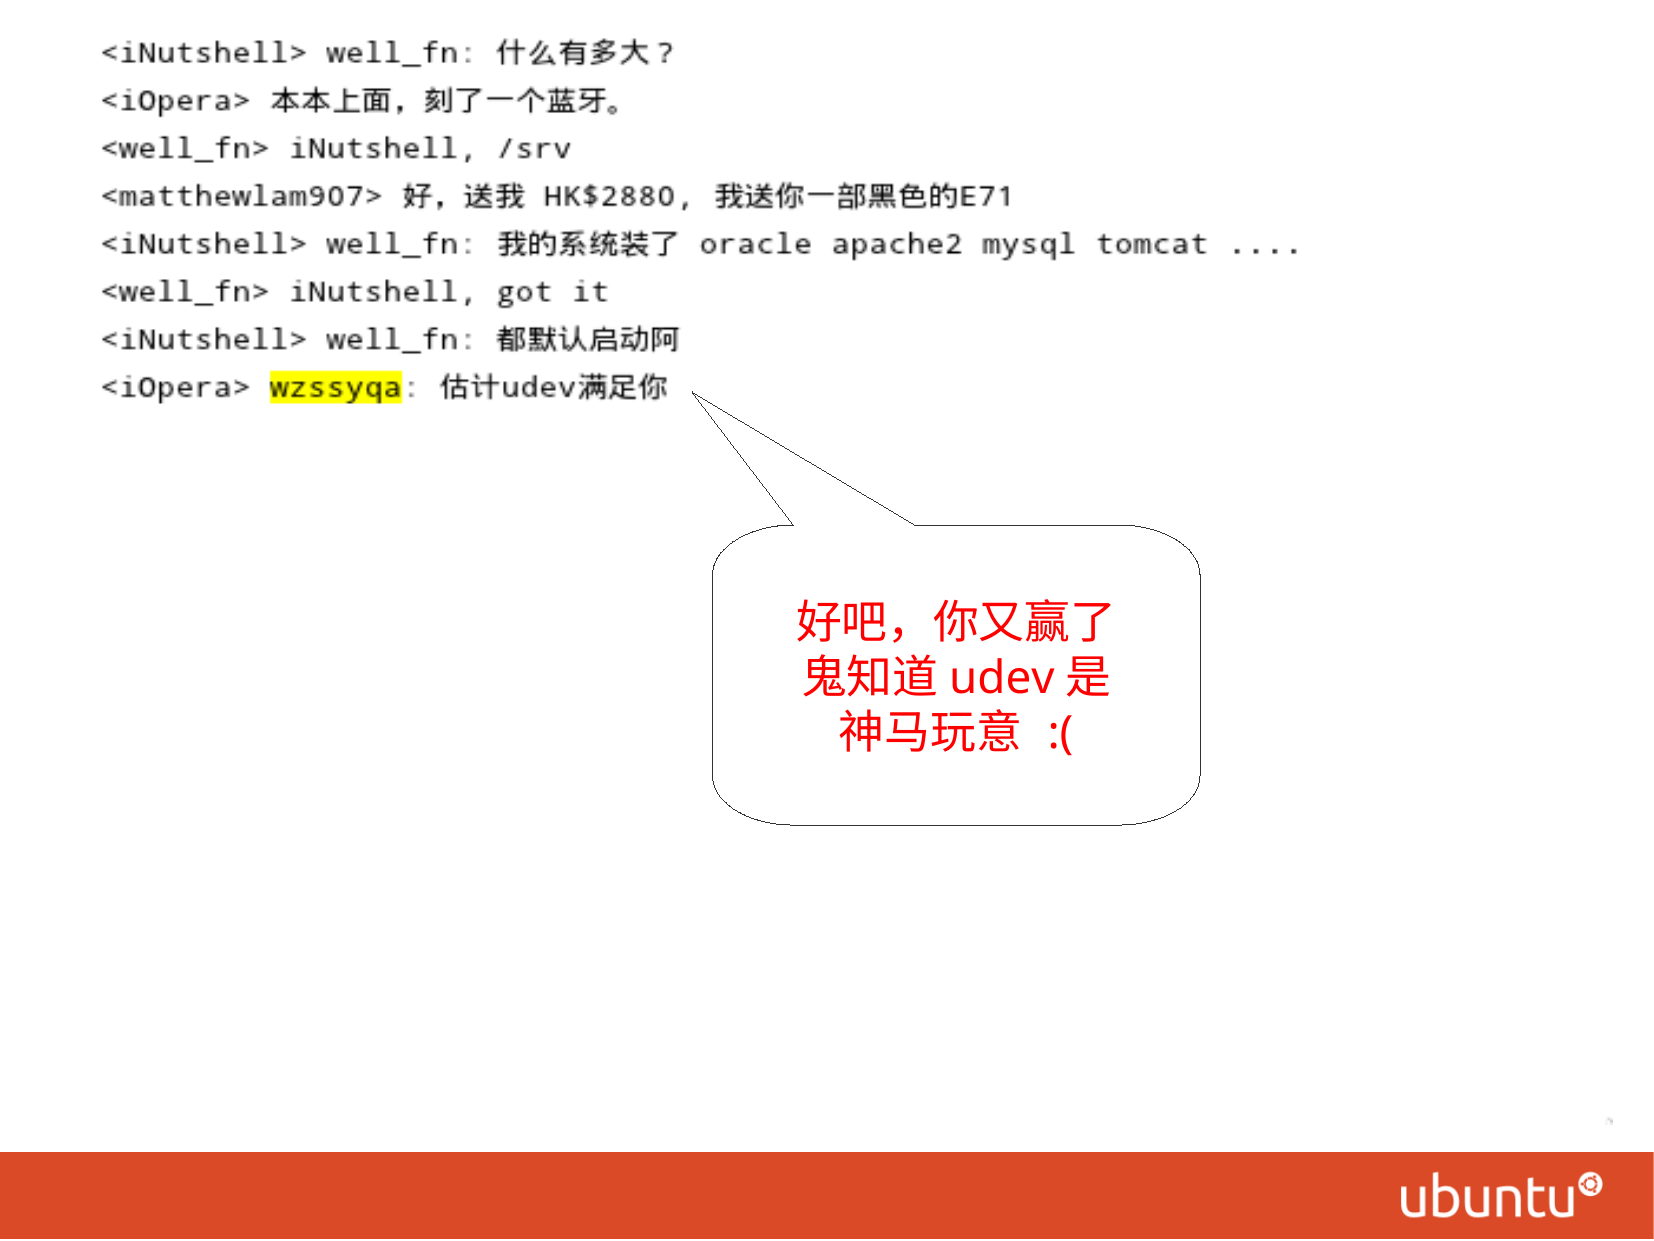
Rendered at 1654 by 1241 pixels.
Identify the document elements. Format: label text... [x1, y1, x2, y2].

text_box 好吧，你又赢了 鬼知道udev是 神马玩意 :( [692, 391, 1201, 826]
picture [75, 37, 1613, 1126]
text_box [75, 412, 1576, 1125]
picture [0, 1152, 1654, 1239]
